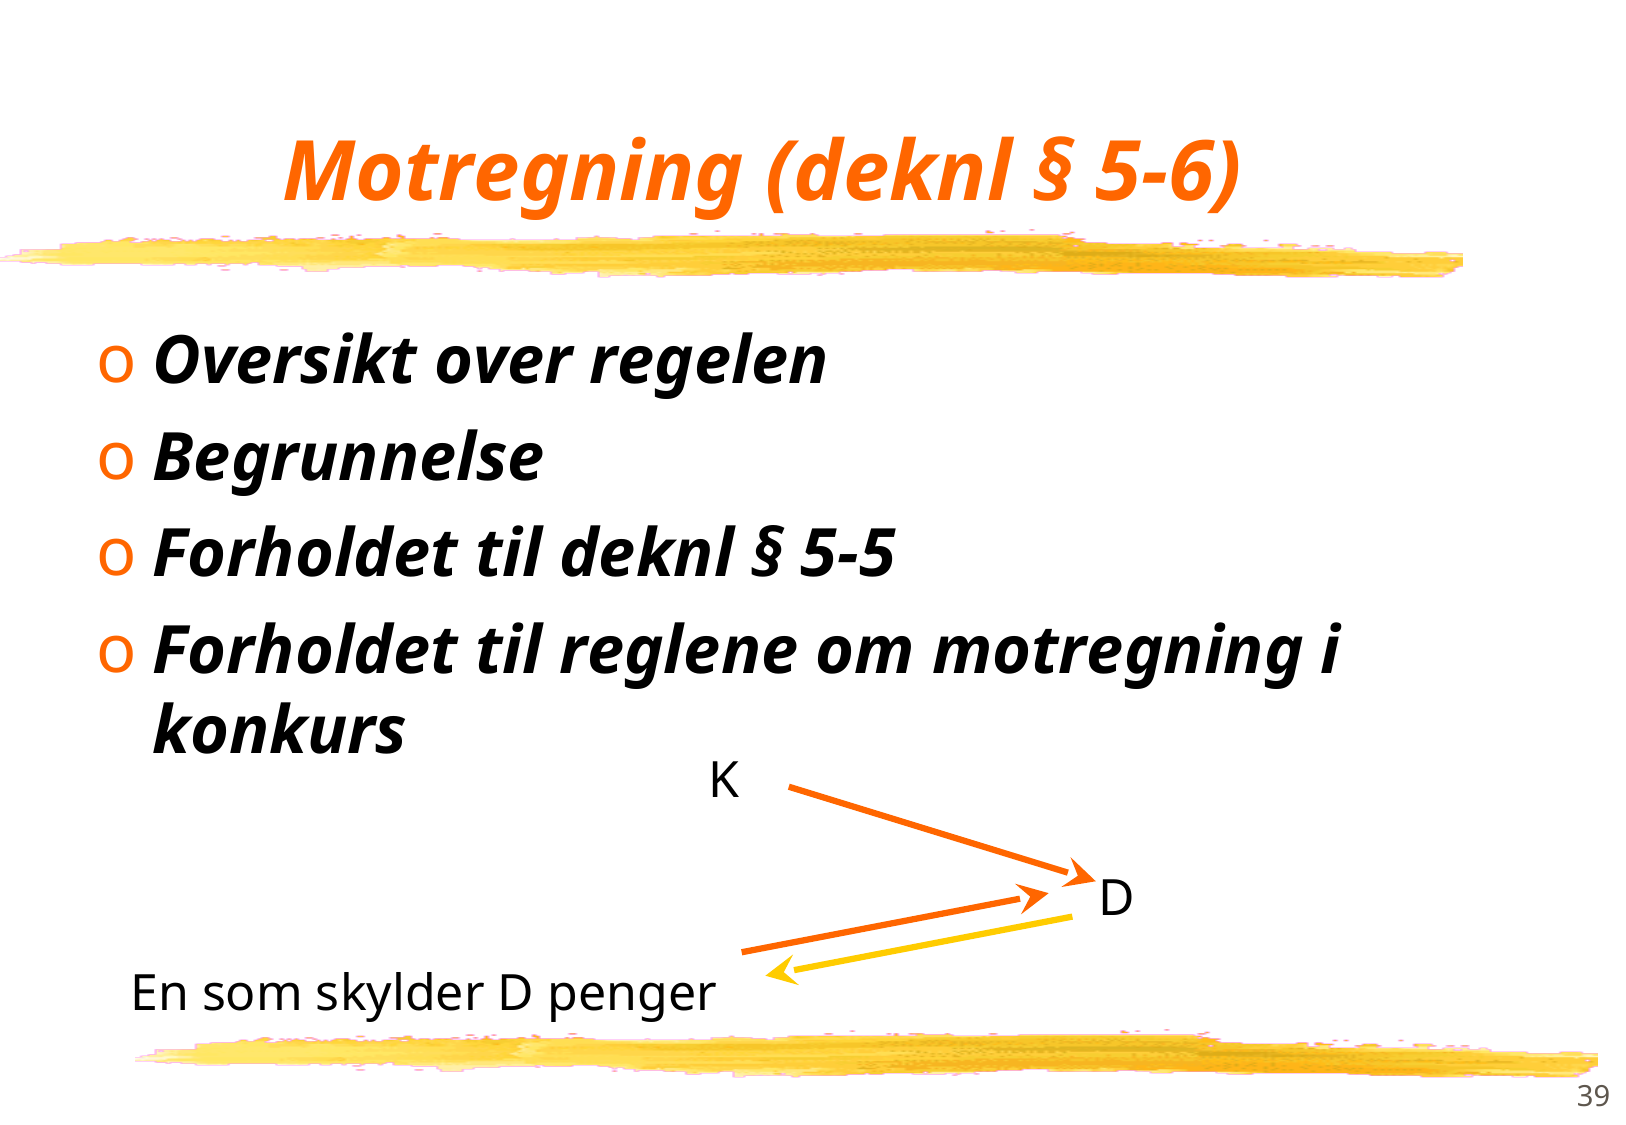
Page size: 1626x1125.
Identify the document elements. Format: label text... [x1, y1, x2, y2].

text_box <number> [1516, 1050, 1626, 1125]
picture [135, 1024, 1598, 1088]
text_box D [1084, 857, 1159, 934]
list Oversikt over regelen Begrunnelse Forholdet til deknl § 5-5 Forholdet til reglene om motregning i konkurs [81, 309, 1535, 1001]
text_box En som skylder D penger [115, 952, 931, 1028]
text_box K [694, 739, 769, 816]
title Motregning (deknl § 5-6) [72, 37, 1454, 225]
picture [0, 224, 1463, 288]
